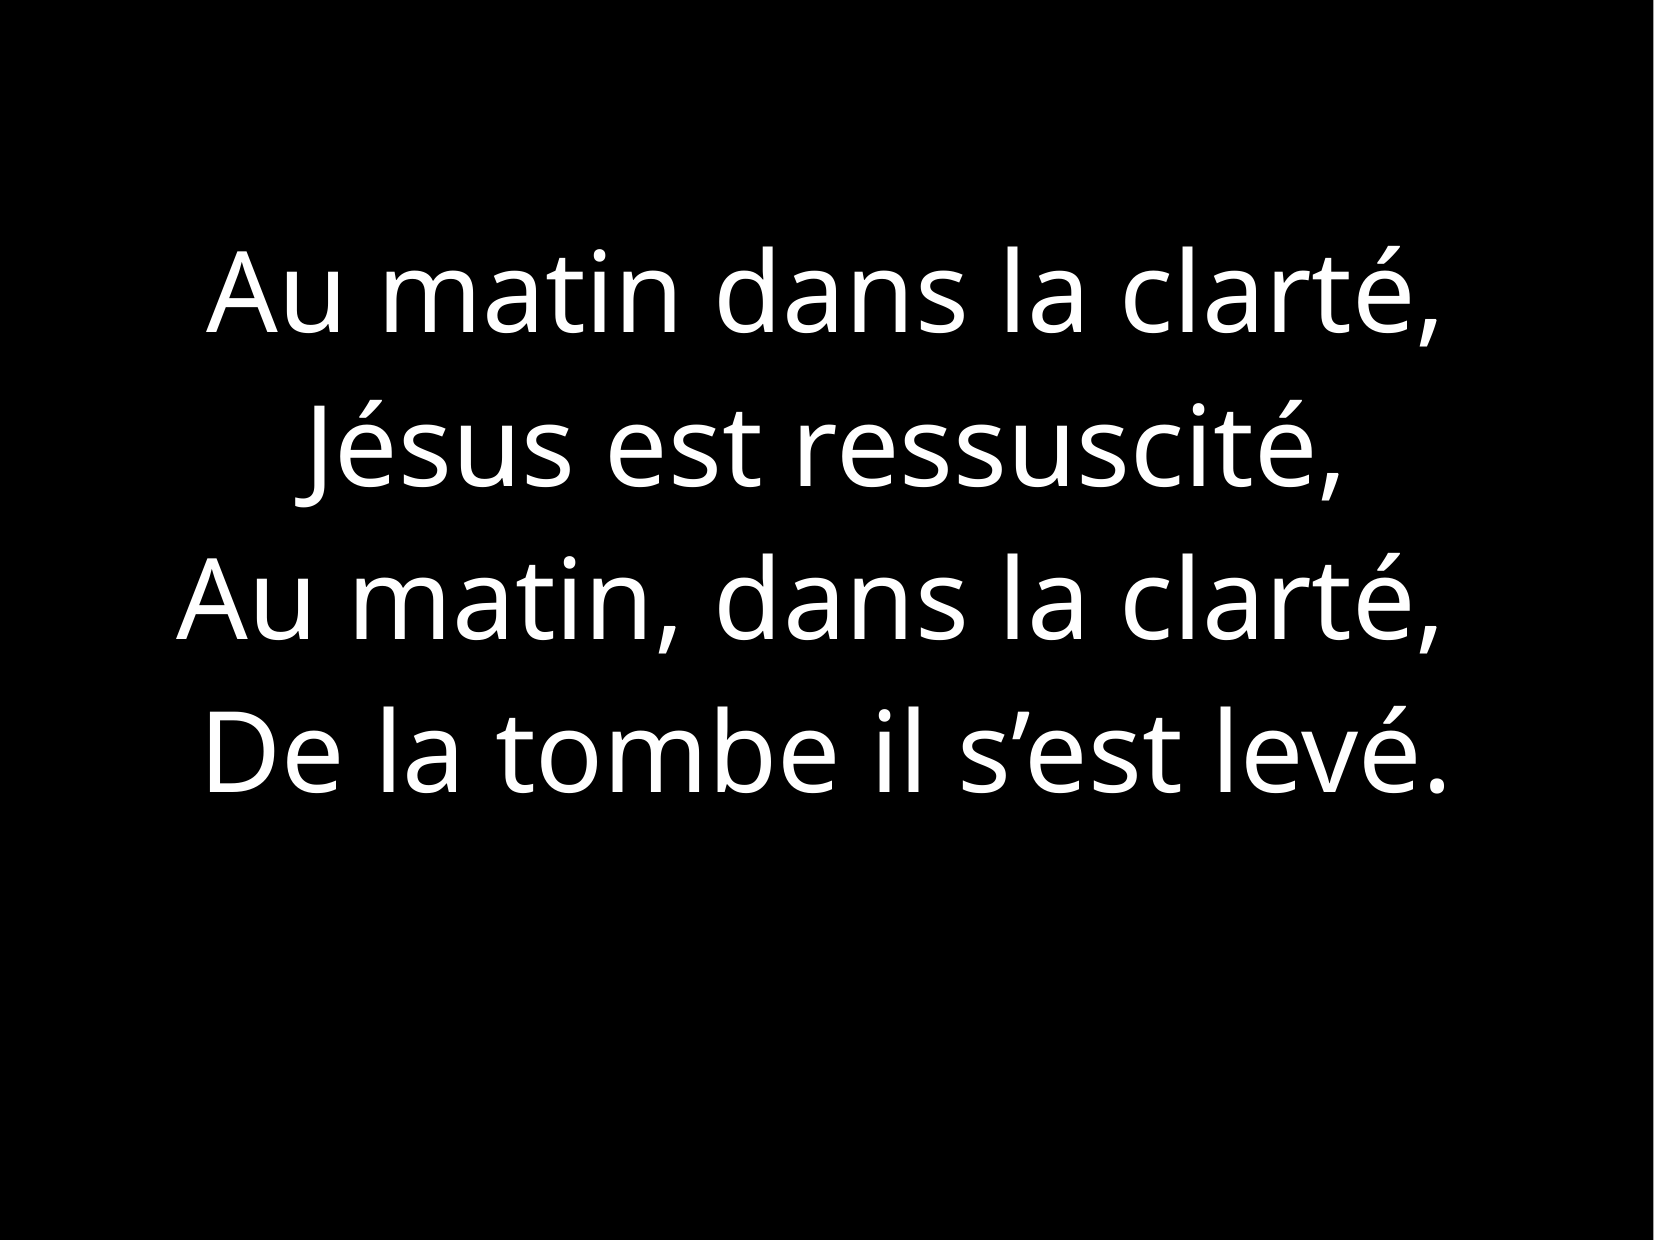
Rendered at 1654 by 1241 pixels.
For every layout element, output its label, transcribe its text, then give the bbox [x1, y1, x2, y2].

subtitle Au matin dans la clarté, Jésus est ressuscité, Au matin, dans la clarté, De la tombe il s’est levé. [82, 82, 1571, 1109]
